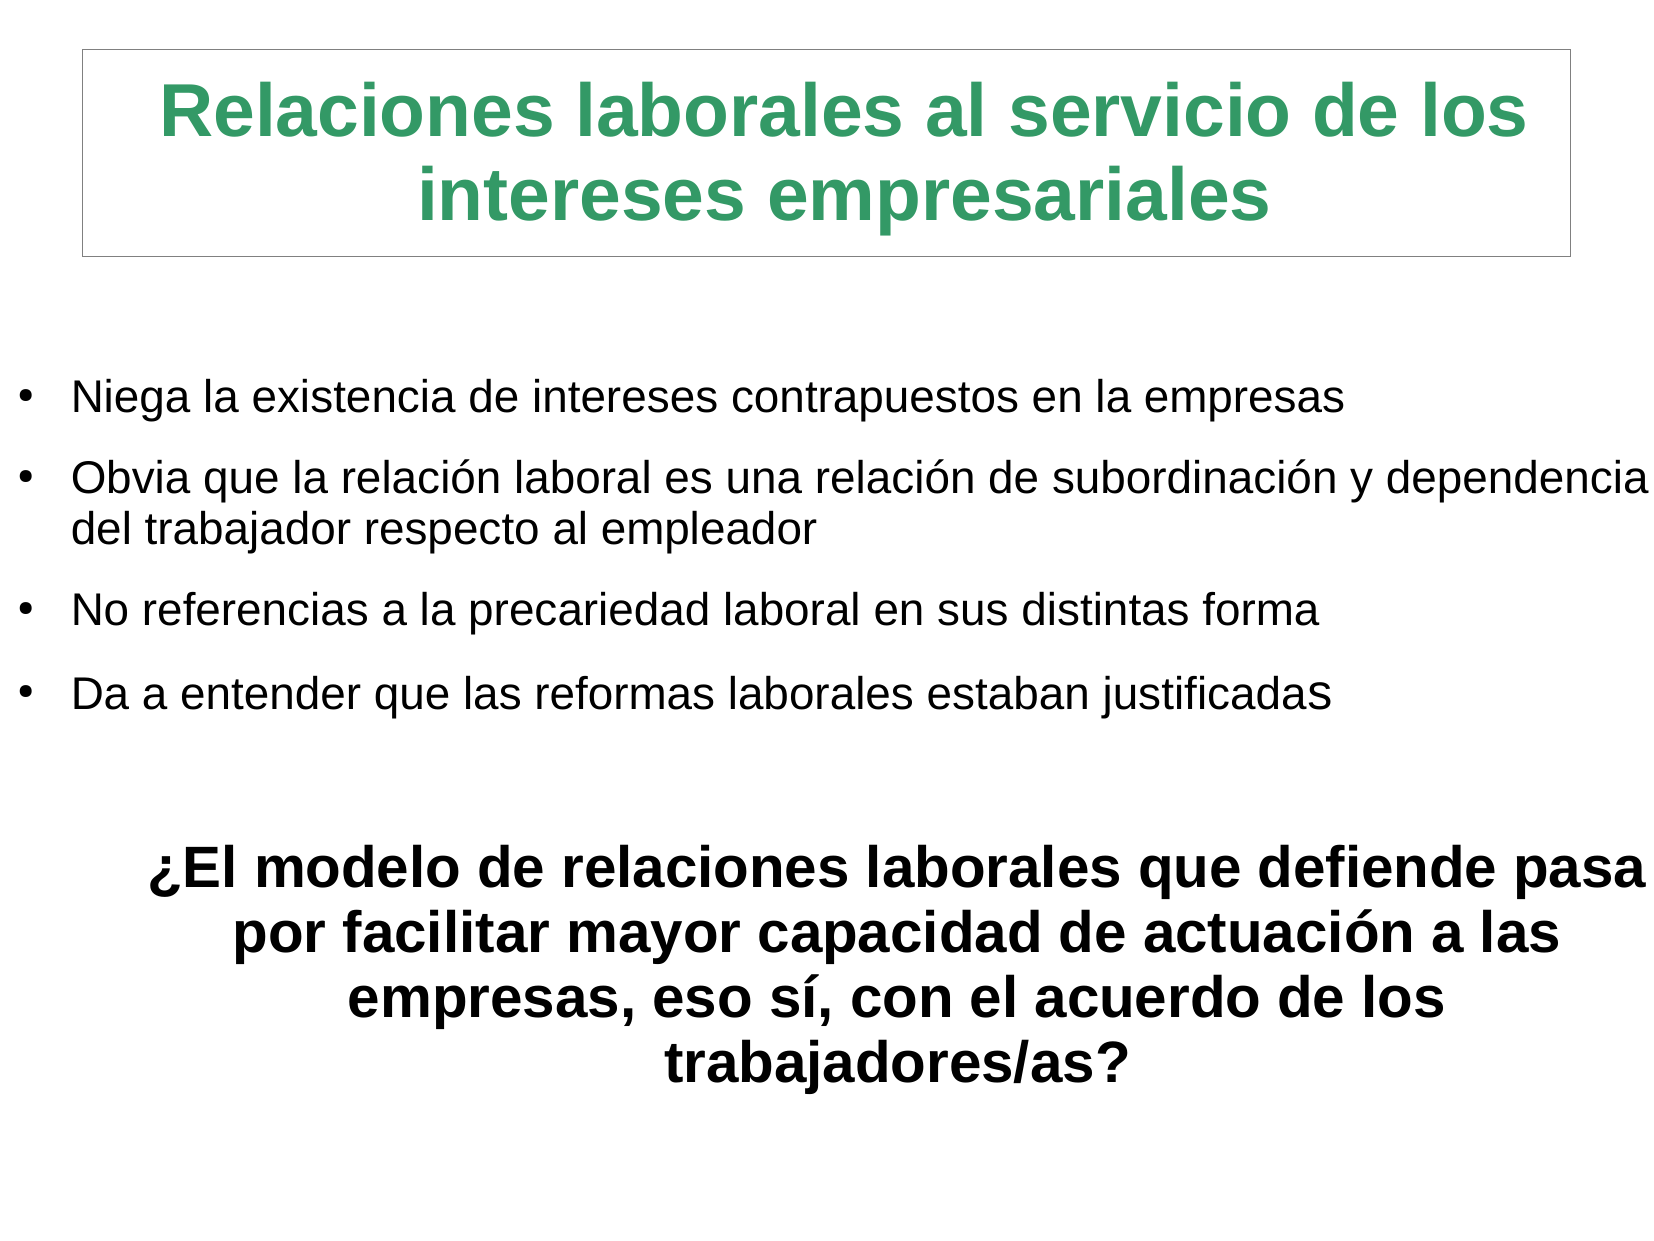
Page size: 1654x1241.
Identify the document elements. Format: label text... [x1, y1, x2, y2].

title Relaciones laborales al servicio de los intereses empresariales [82, 49, 1571, 257]
list Niega la existencia de intereses contrapuestos en la empresas Obvia que la relación laboral es una relación de subordinación y dependencia del trabajador respecto al empleador No referencias a la precariedad laboral en sus distintas forma Da a entender que las reformas laborales estaban justificadas ¿El modelo de relaciones laborales que defiende pasa por facilitar mayor capacidad de actuación a las empresas, eso sí, con el acuerdo de los trabajadores/as? [0, 290, 1654, 1241]
